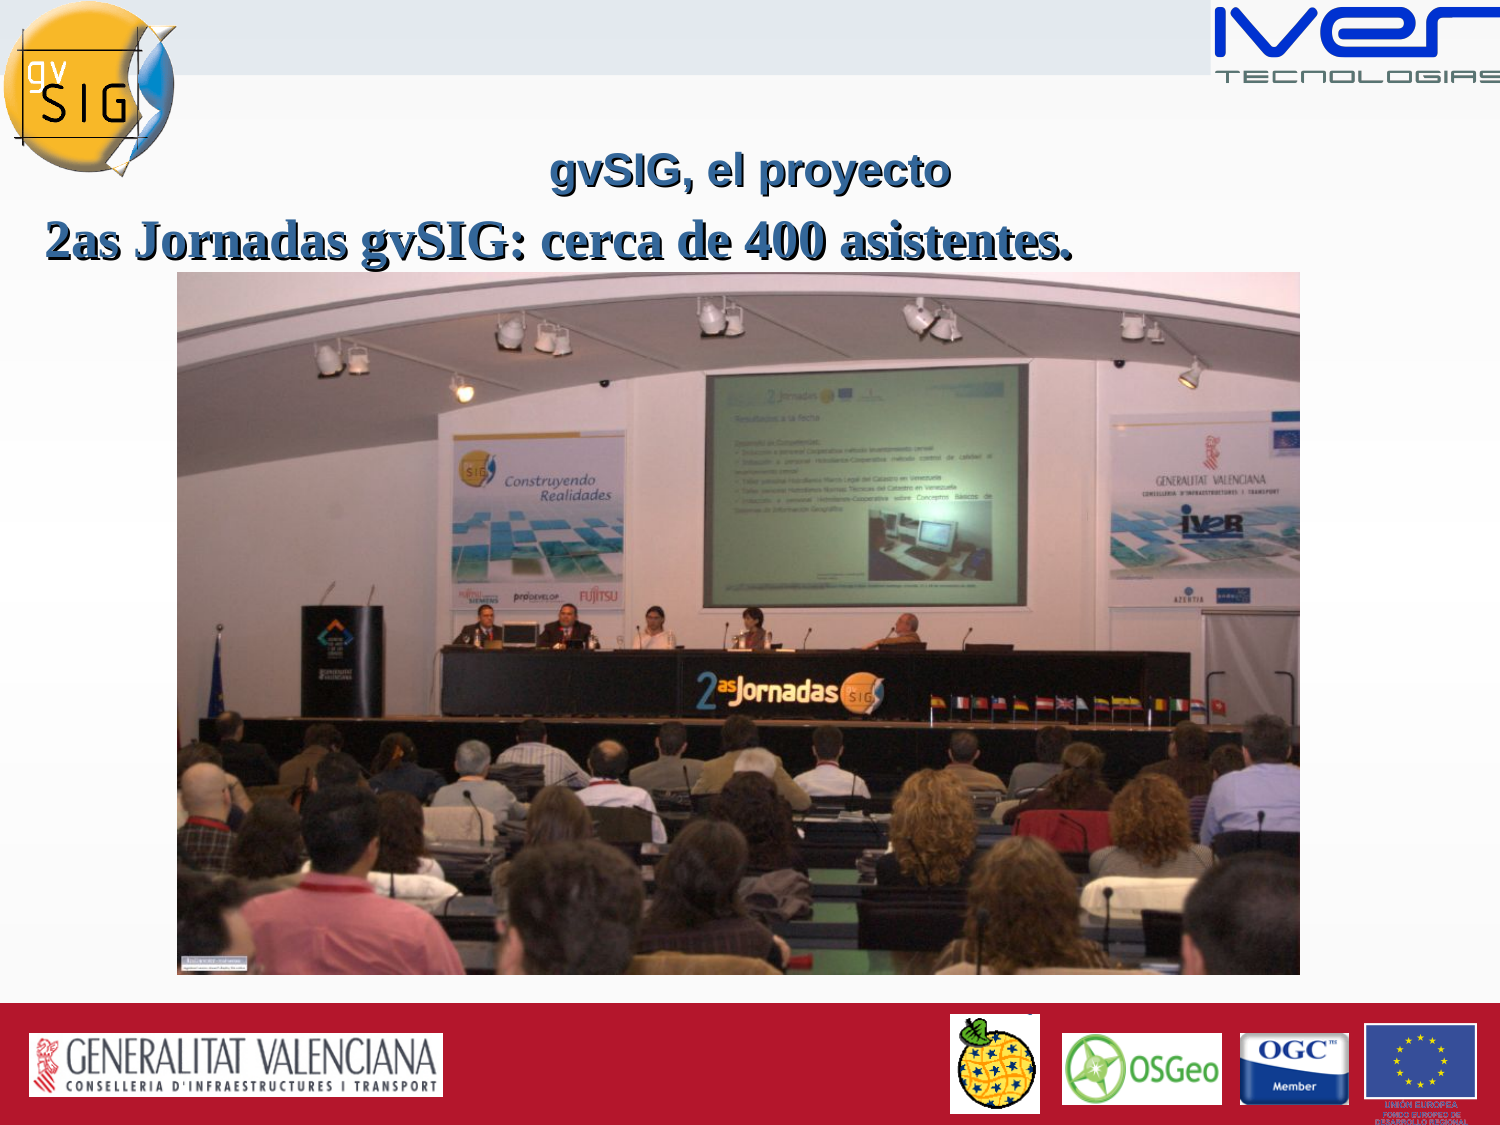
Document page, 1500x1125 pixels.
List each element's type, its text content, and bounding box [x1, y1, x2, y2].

picture [29, 1033, 443, 1097]
picture [0, 0, 178, 136]
picture [1364, 1023, 1477, 1125]
picture [1210, 0, 1500, 98]
picture [1240, 1033, 1349, 1105]
picture [1062, 1033, 1222, 1105]
text_box 2as Jornadas gvSIG: cerca de 400 asistentes. [29, 202, 1471, 278]
picture [950, 1014, 1040, 1114]
picture [177, 272, 1300, 975]
text_box gvSIG, el proyecto [0, 136, 1500, 211]
